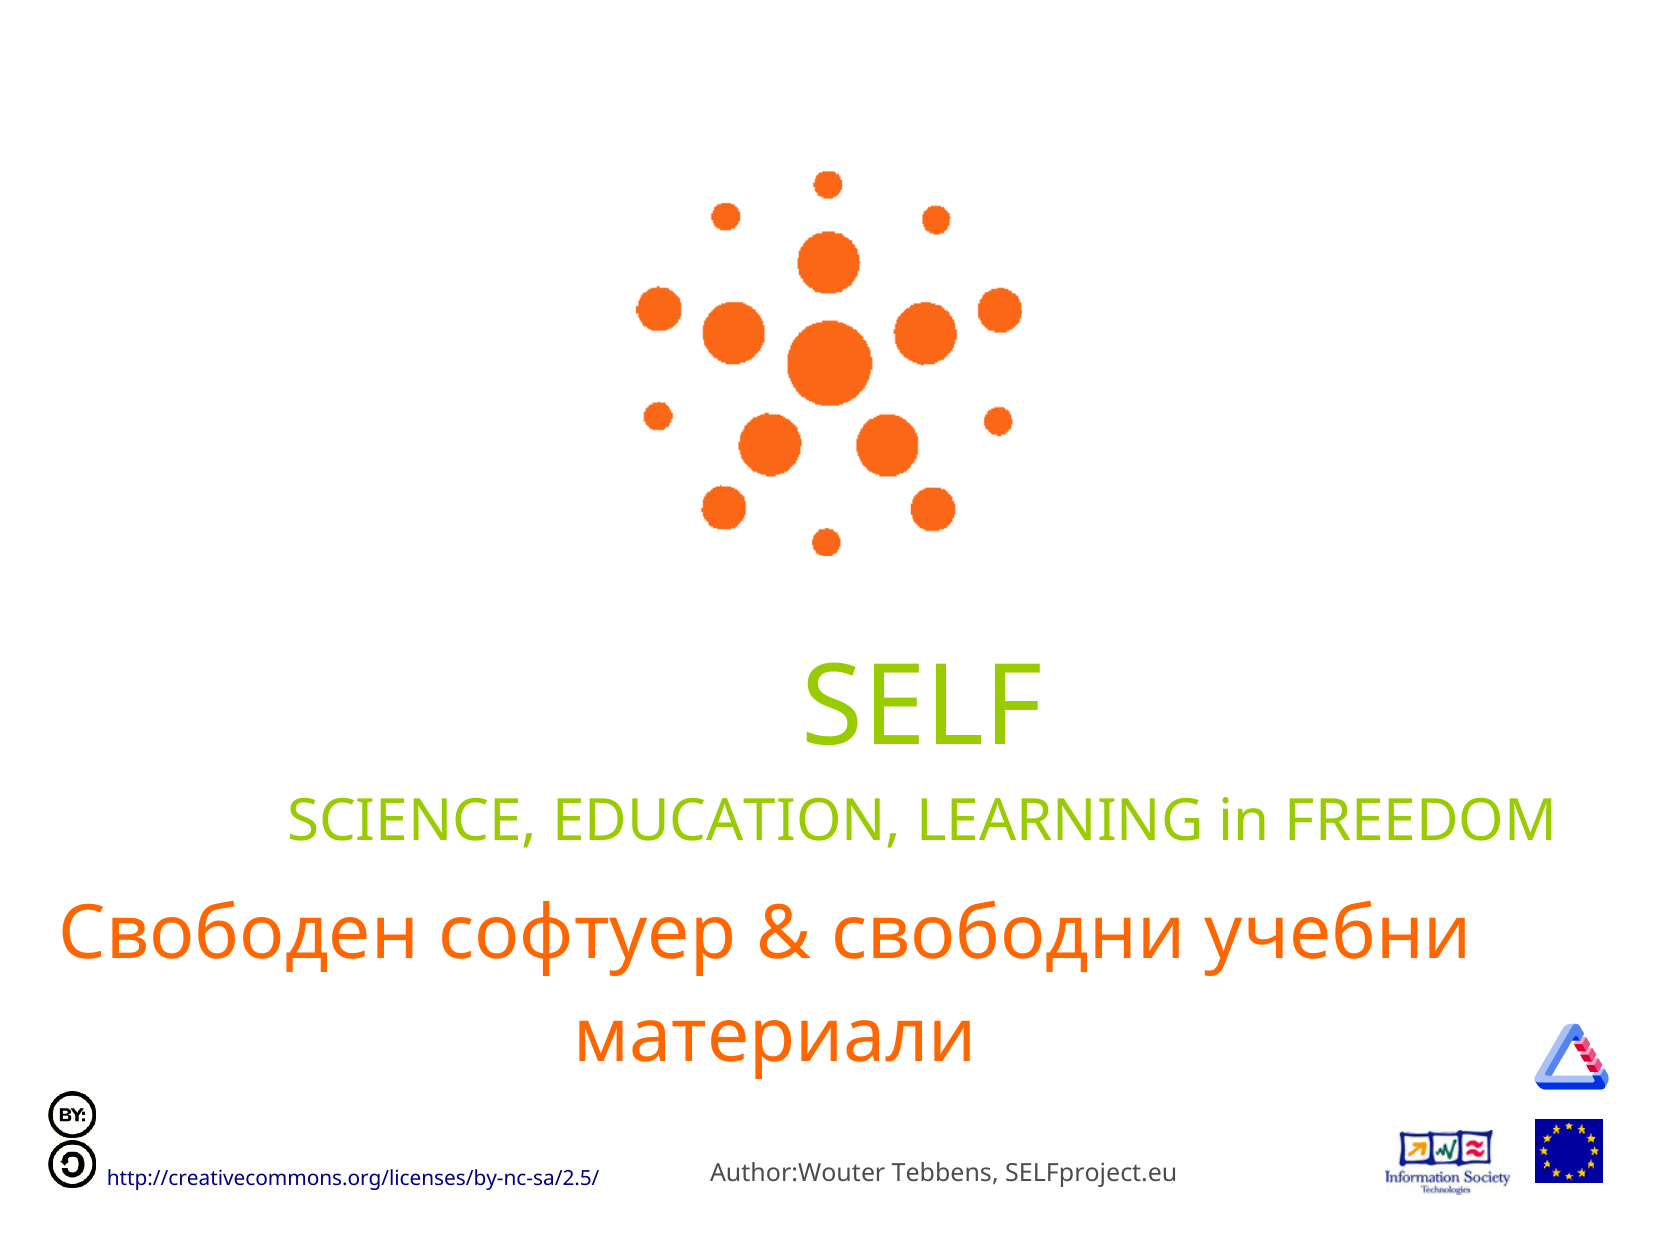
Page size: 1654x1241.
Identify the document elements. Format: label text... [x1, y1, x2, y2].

picture [48, 1140, 96, 1188]
picture [1534, 1053, 1609, 1091]
picture [1385, 1130, 1510, 1195]
picture [1535, 1119, 1603, 1183]
text_box SELF SCIENCE, EDUCATION, LEARNING in FREEDOM [287, 624, 1443, 824]
picture [636, 169, 1022, 556]
picture [48, 1091, 96, 1138]
text_box Свободен софтуер & свободни учебни материали [58, 878, 1609, 1053]
